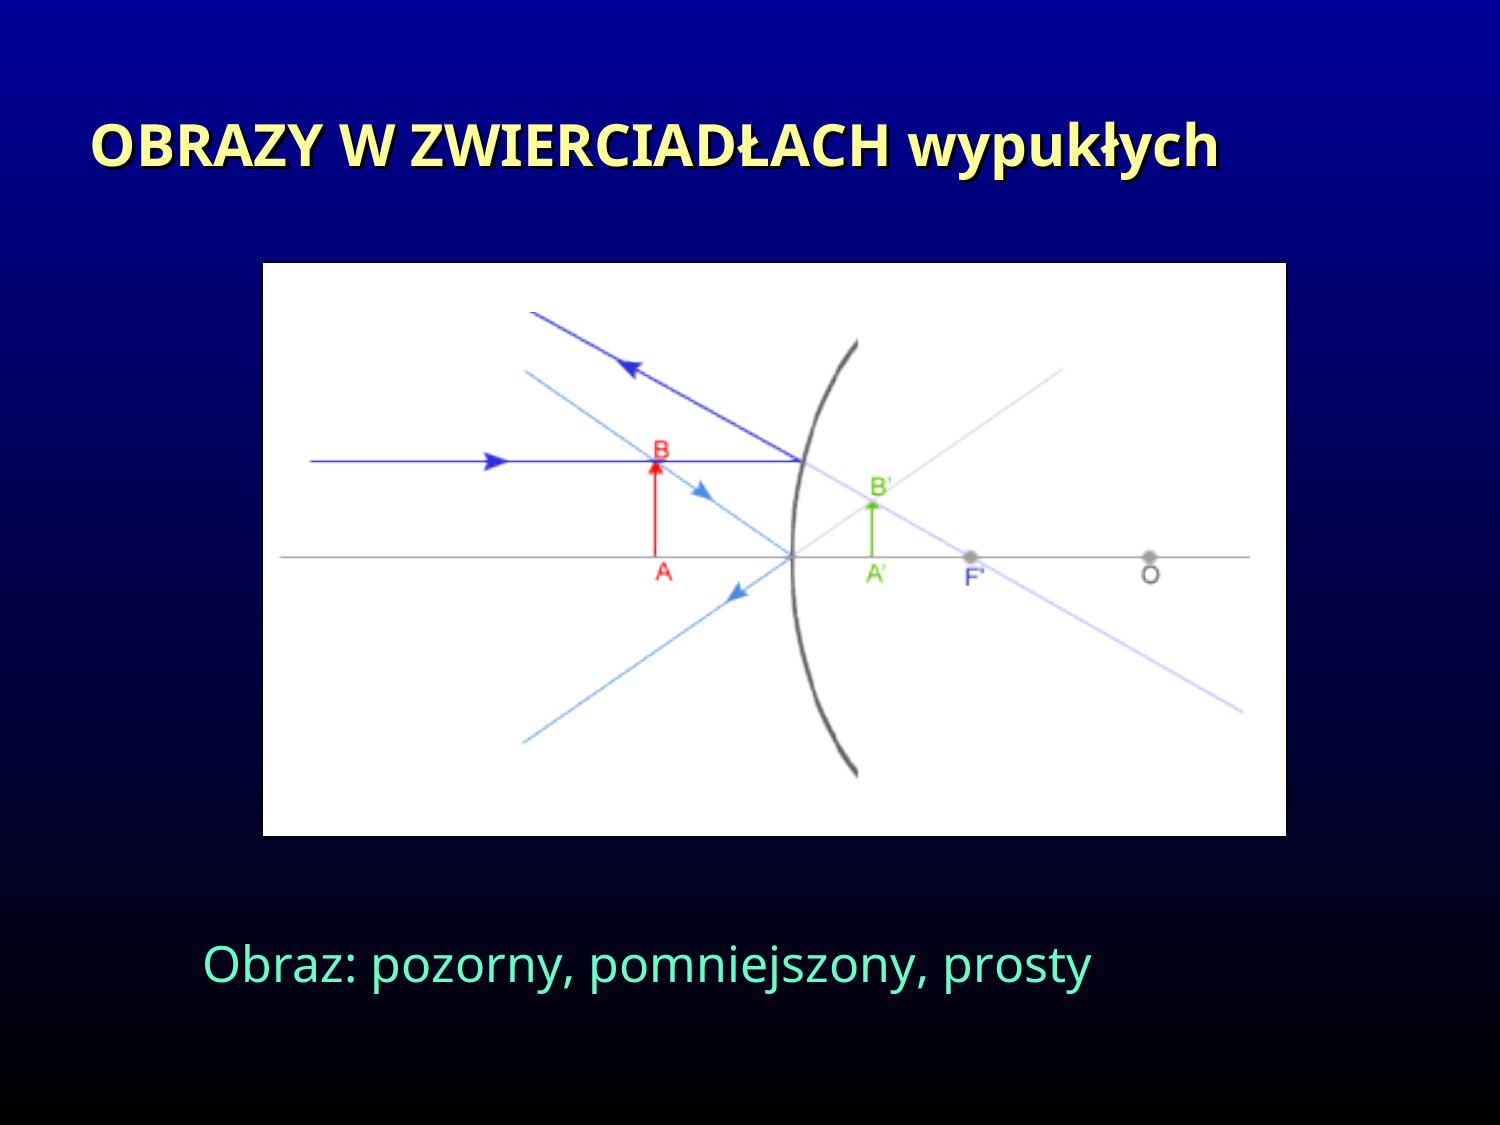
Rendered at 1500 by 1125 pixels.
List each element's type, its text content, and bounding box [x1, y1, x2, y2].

picture [249, 312, 1250, 809]
text_box [262, 262, 1288, 838]
text_box OBRAZY W ZWIERCIADŁACH wypukłych [75, 99, 1236, 186]
text_box Obraz: pozorny, pomniejszony, prosty [187, 924, 1108, 1001]
